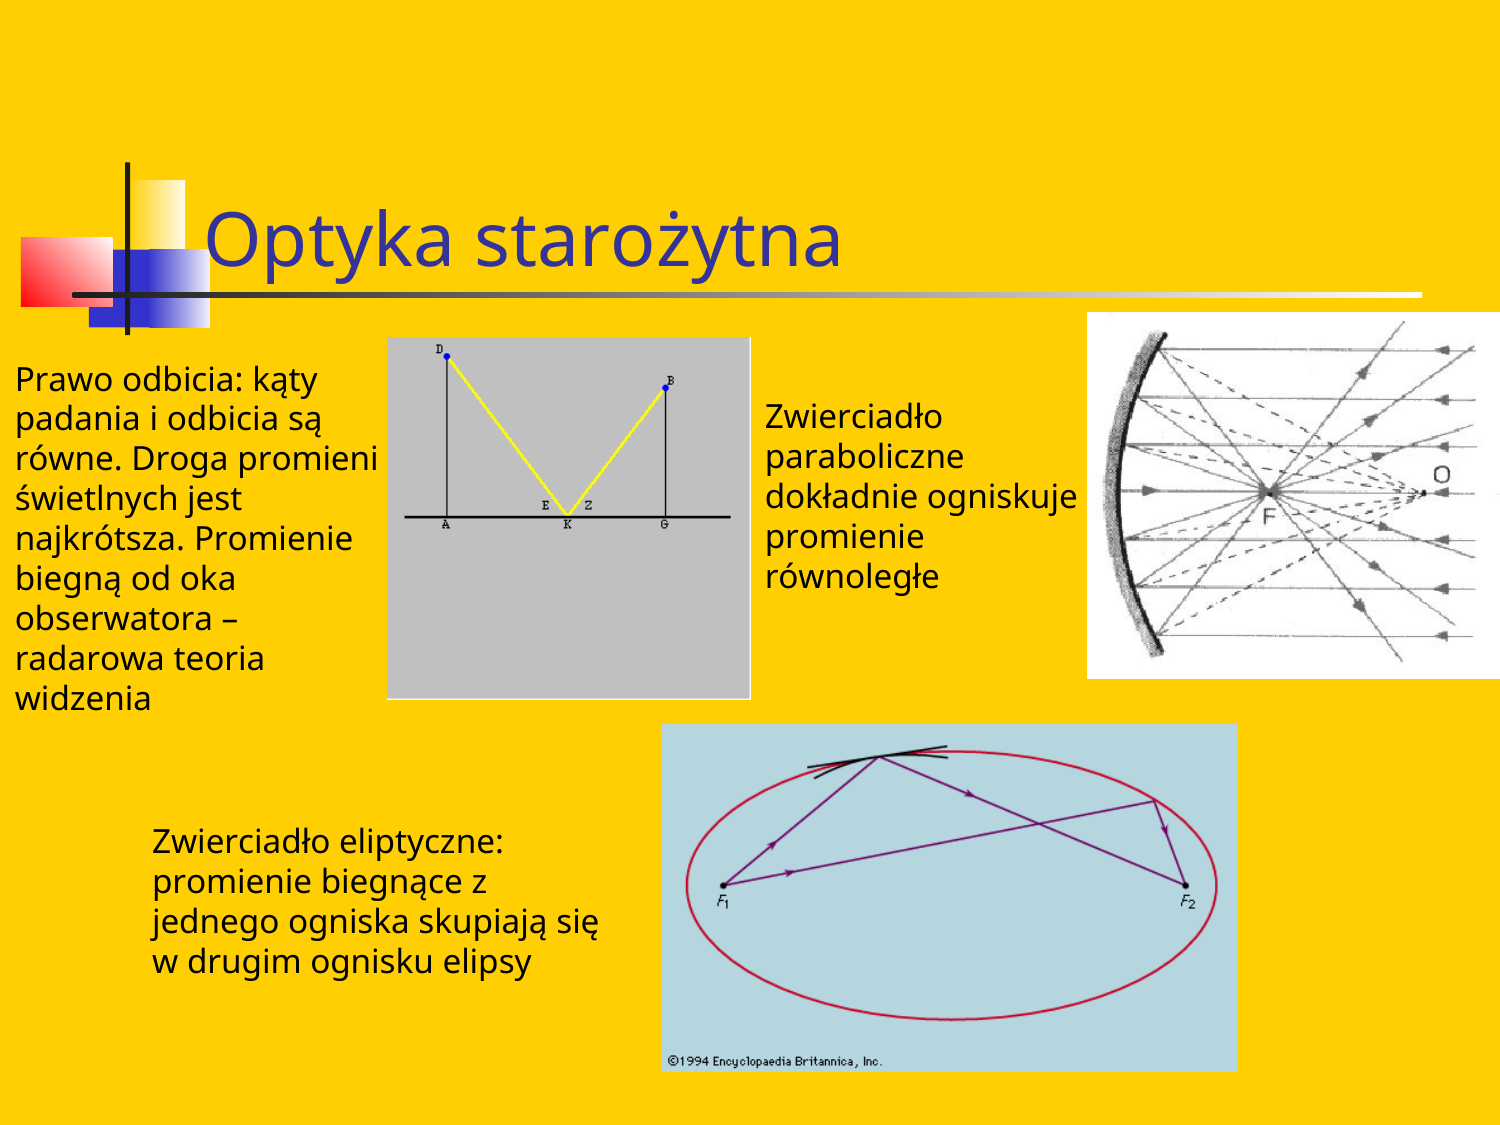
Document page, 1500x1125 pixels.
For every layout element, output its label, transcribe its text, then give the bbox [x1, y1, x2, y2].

picture [387, 337, 751, 700]
text_box Prawo odbicia: kąty padania i odbicia są równe. Droga promieni świetlnych jest najkrótsza. Promienie biegną od oka obserwatora – radarowa teoria widzenia [0, 349, 413, 725]
title Optyka starożytna [188, 101, 1468, 289]
picture [662, 724, 1238, 1072]
text_box Zwierciadło paraboliczne dokładnie ogniskuje promienie równoległe [749, 387, 1101, 603]
picture [1087, 312, 1500, 679]
text_box Zwierciadło eliptyczne: promienie biegnące z jednego ogniska skupiają się w drugim ognisku elipsy [137, 812, 625, 988]
